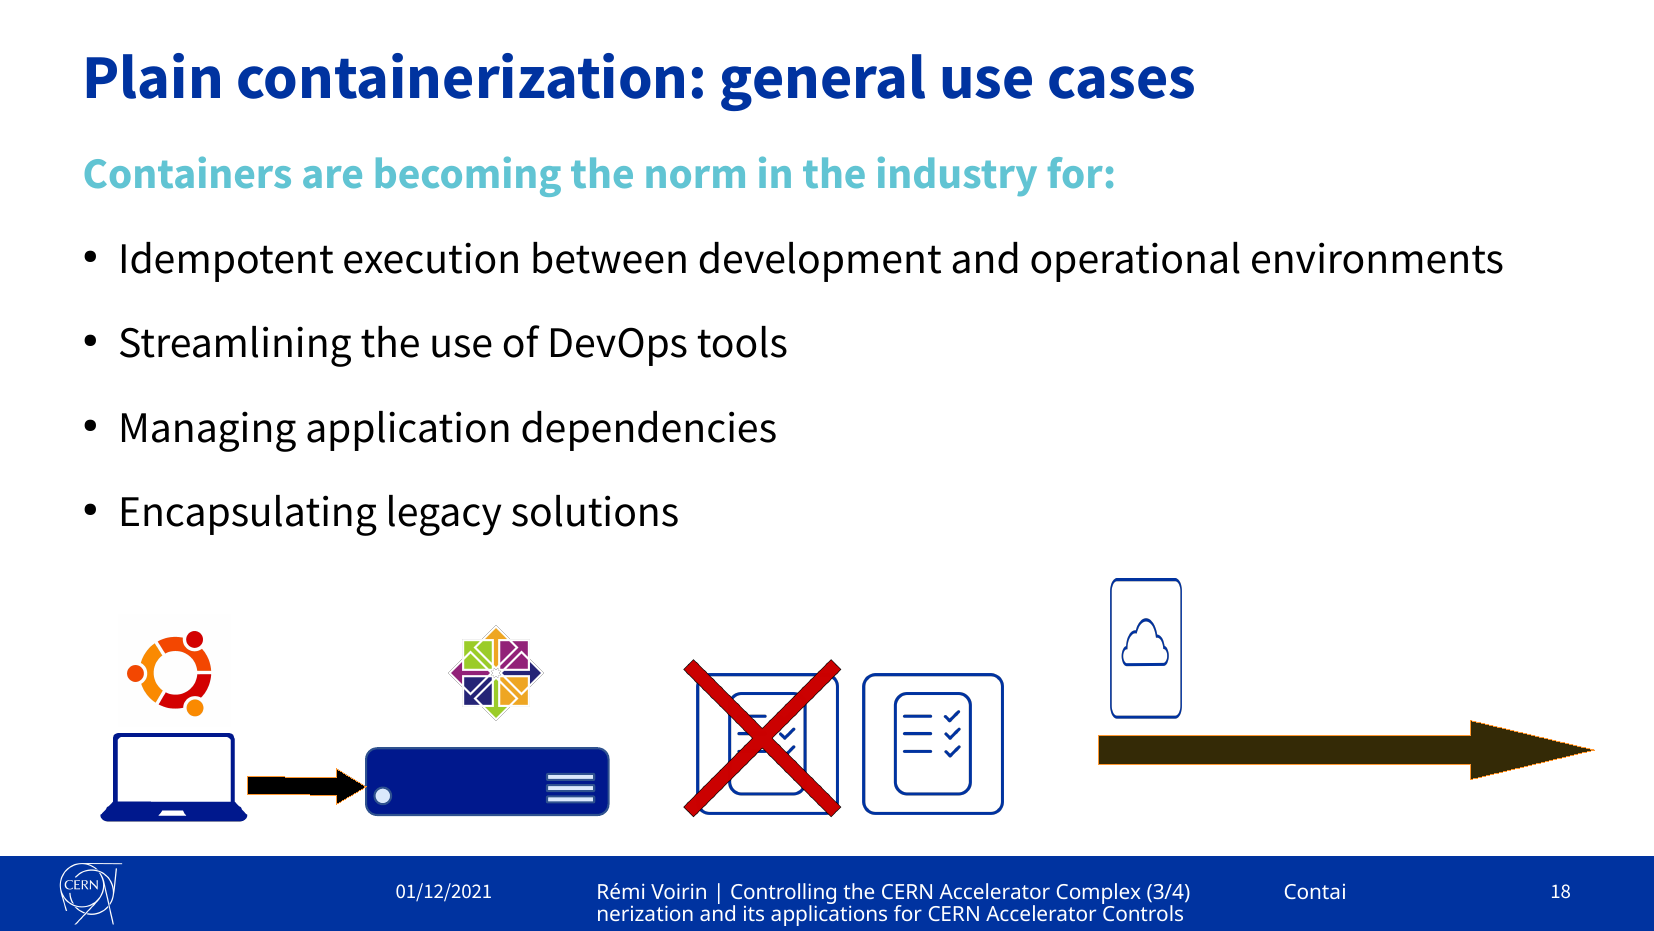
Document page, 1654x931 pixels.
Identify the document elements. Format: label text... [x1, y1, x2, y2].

picture [56, 859, 127, 928]
text_box [247, 748, 609, 816]
picture [448, 625, 544, 721]
picture [1110, 578, 1182, 720]
picture [99, 732, 249, 822]
picture [118, 614, 231, 727]
picture [614, 590, 1004, 886]
text_box [1098, 720, 1595, 780]
title Plain containerization: general use cases [82, 37, 1571, 193]
list Containers are becoming the norm in the industry for: Idempotent execution between development and operational environments Streamlining the use of DevOps tools Managing application dependencies Encapsulating legacy solutions [82, 145, 1536, 686]
